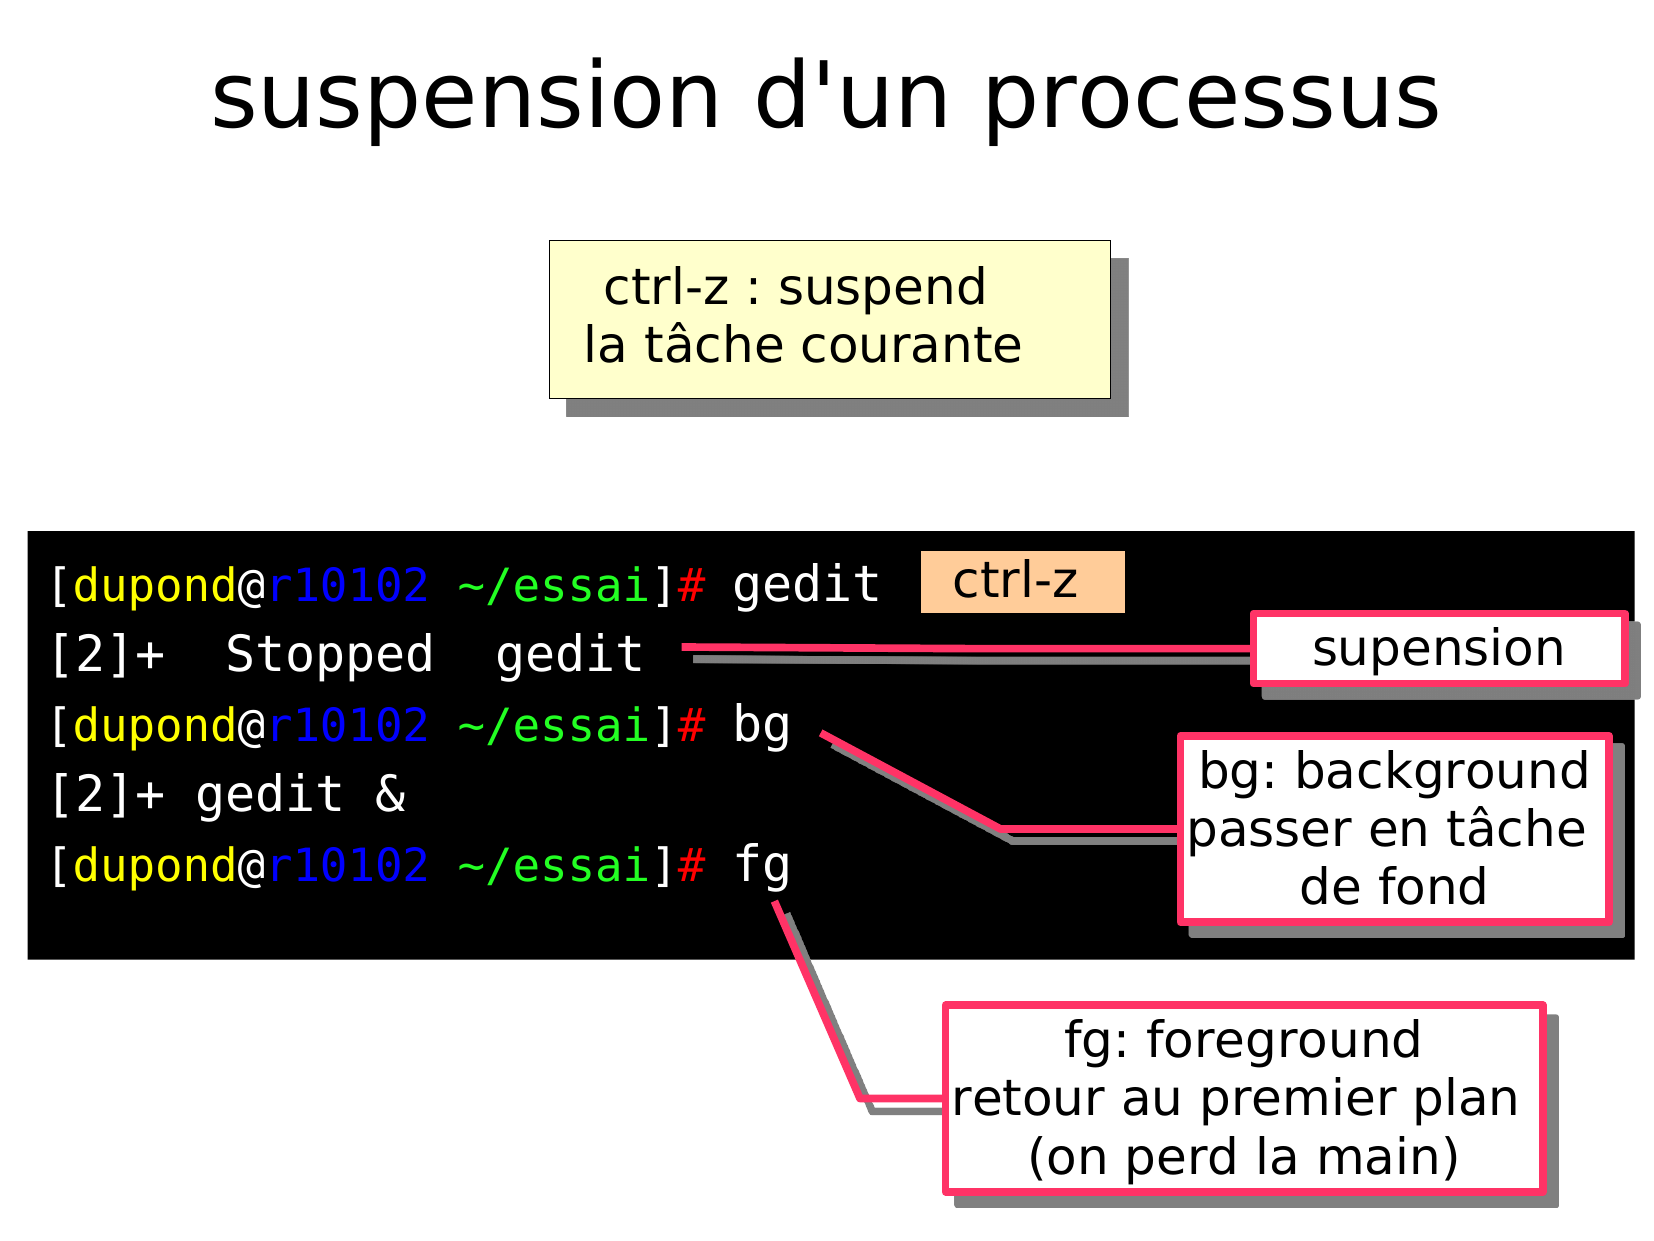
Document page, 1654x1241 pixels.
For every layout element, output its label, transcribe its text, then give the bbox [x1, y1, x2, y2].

text_box [dupond@r10102 ~/essai]# gedit [2]+ Stopped gedit [dupond@r10102 ~/essai]# bg [2]+ gedit & [dupond@r10102 ~/essai]# fg [27, 531, 1635, 960]
text_box fg: foreground retour au premier plan (on perd la main) [945, 1005, 1543, 1192]
text_box [920, 550, 1126, 614]
text_box bg: background passer en tâche de fond [1180, 735, 1609, 923]
text_box supension [1253, 613, 1625, 684]
title suspension d'un processus [136, 34, 1518, 158]
text_box ctrl-z [952, 550, 1172, 610]
text_box ctrl-z : suspend la tâche courante [584, 257, 1078, 375]
text_box [549, 240, 1111, 399]
